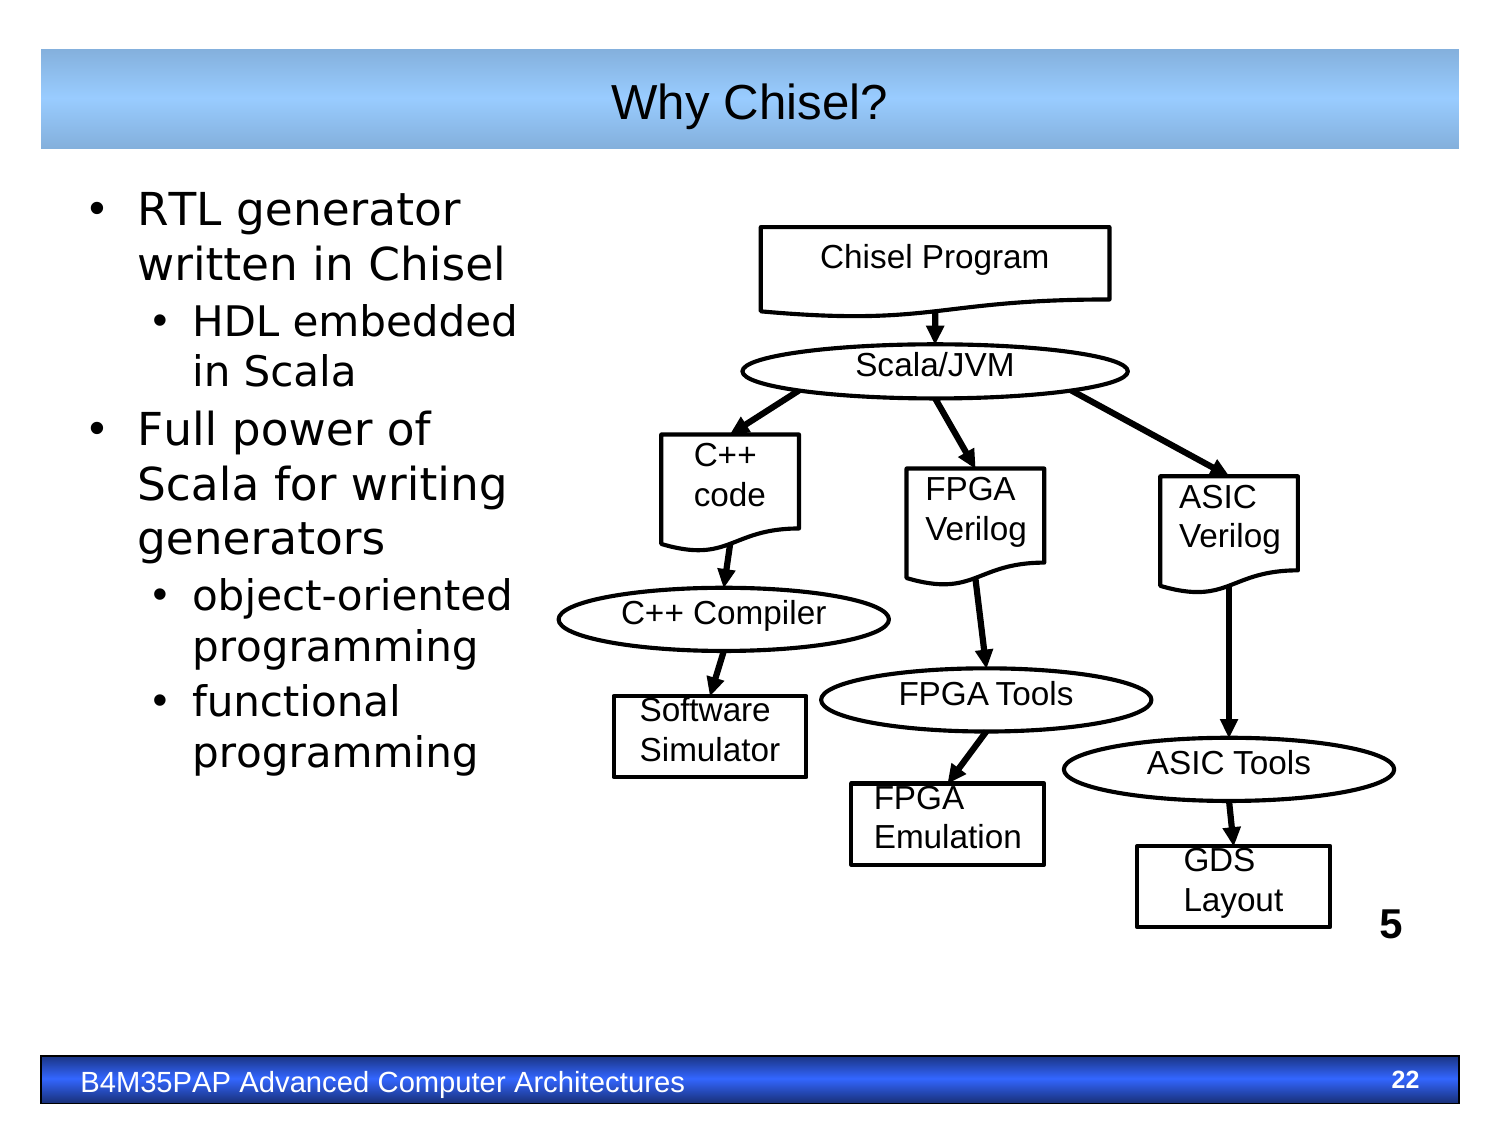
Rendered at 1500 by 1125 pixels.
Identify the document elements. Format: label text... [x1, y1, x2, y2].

title Why Chisel? [41, 49, 1459, 149]
text_box [824, 676, 1149, 729]
text_box Software [639, 691, 781, 731]
text_box [763, 230, 1107, 314]
text_box FPGA Tools [898, 675, 1077, 723]
text_box [731, 416, 751, 432]
text_box [827, 597, 886, 641]
text_box GDS [1183, 841, 1266, 881]
text_box [706, 675, 725, 697]
text_box Scala/JVM [855, 346, 1016, 395]
text_box Layout [1183, 881, 1283, 930]
text_box [745, 349, 855, 393]
text_box [1139, 848, 1183, 925]
text_box FPGA [873, 779, 974, 818]
text_box [909, 471, 1042, 582]
text_box [616, 698, 639, 775]
text_box Emulation [873, 818, 1023, 867]
text_box [1222, 826, 1242, 847]
text_box [974, 648, 994, 669]
text_box [957, 447, 976, 469]
text_box Simulator [639, 731, 781, 780]
text_box [853, 786, 873, 863]
text_box [1219, 719, 1239, 738]
text_box [664, 437, 796, 548]
text_box Chisel Program [820, 238, 1050, 287]
text_box C++ [693, 436, 767, 476]
text_box [781, 698, 804, 775]
text_box [1266, 848, 1328, 925]
text_box C++ Compiler [620, 594, 827, 643]
text_box [947, 762, 967, 784]
text_box [925, 325, 945, 345]
text_box [561, 598, 620, 641]
text_box [717, 567, 736, 588]
text_box [910, 671, 1062, 675]
text_box ASIC Tools [1146, 744, 1313, 793]
text_box [1163, 479, 1295, 589]
text_box [1067, 745, 1391, 798]
text_box code [693, 476, 767, 524]
text_box [652, 590, 795, 594]
text_box 5 [1379, 901, 1421, 948]
text_box [1016, 349, 1125, 393]
text_box Verilog [1179, 517, 1281, 566]
text_box [974, 786, 1042, 863]
text_box ASIC [1179, 478, 1267, 517]
list RTL generator written in Chisel HDL embedded in Scala Full power of Scala for writing generators object-oriented programming functional programming [75, 172, 550, 925]
text_box FPGA [925, 470, 1026, 510]
text_box [636, 643, 812, 648]
text_box [1208, 459, 1230, 477]
text_box Verilog [925, 510, 1028, 559]
text_box [1158, 740, 1300, 744]
